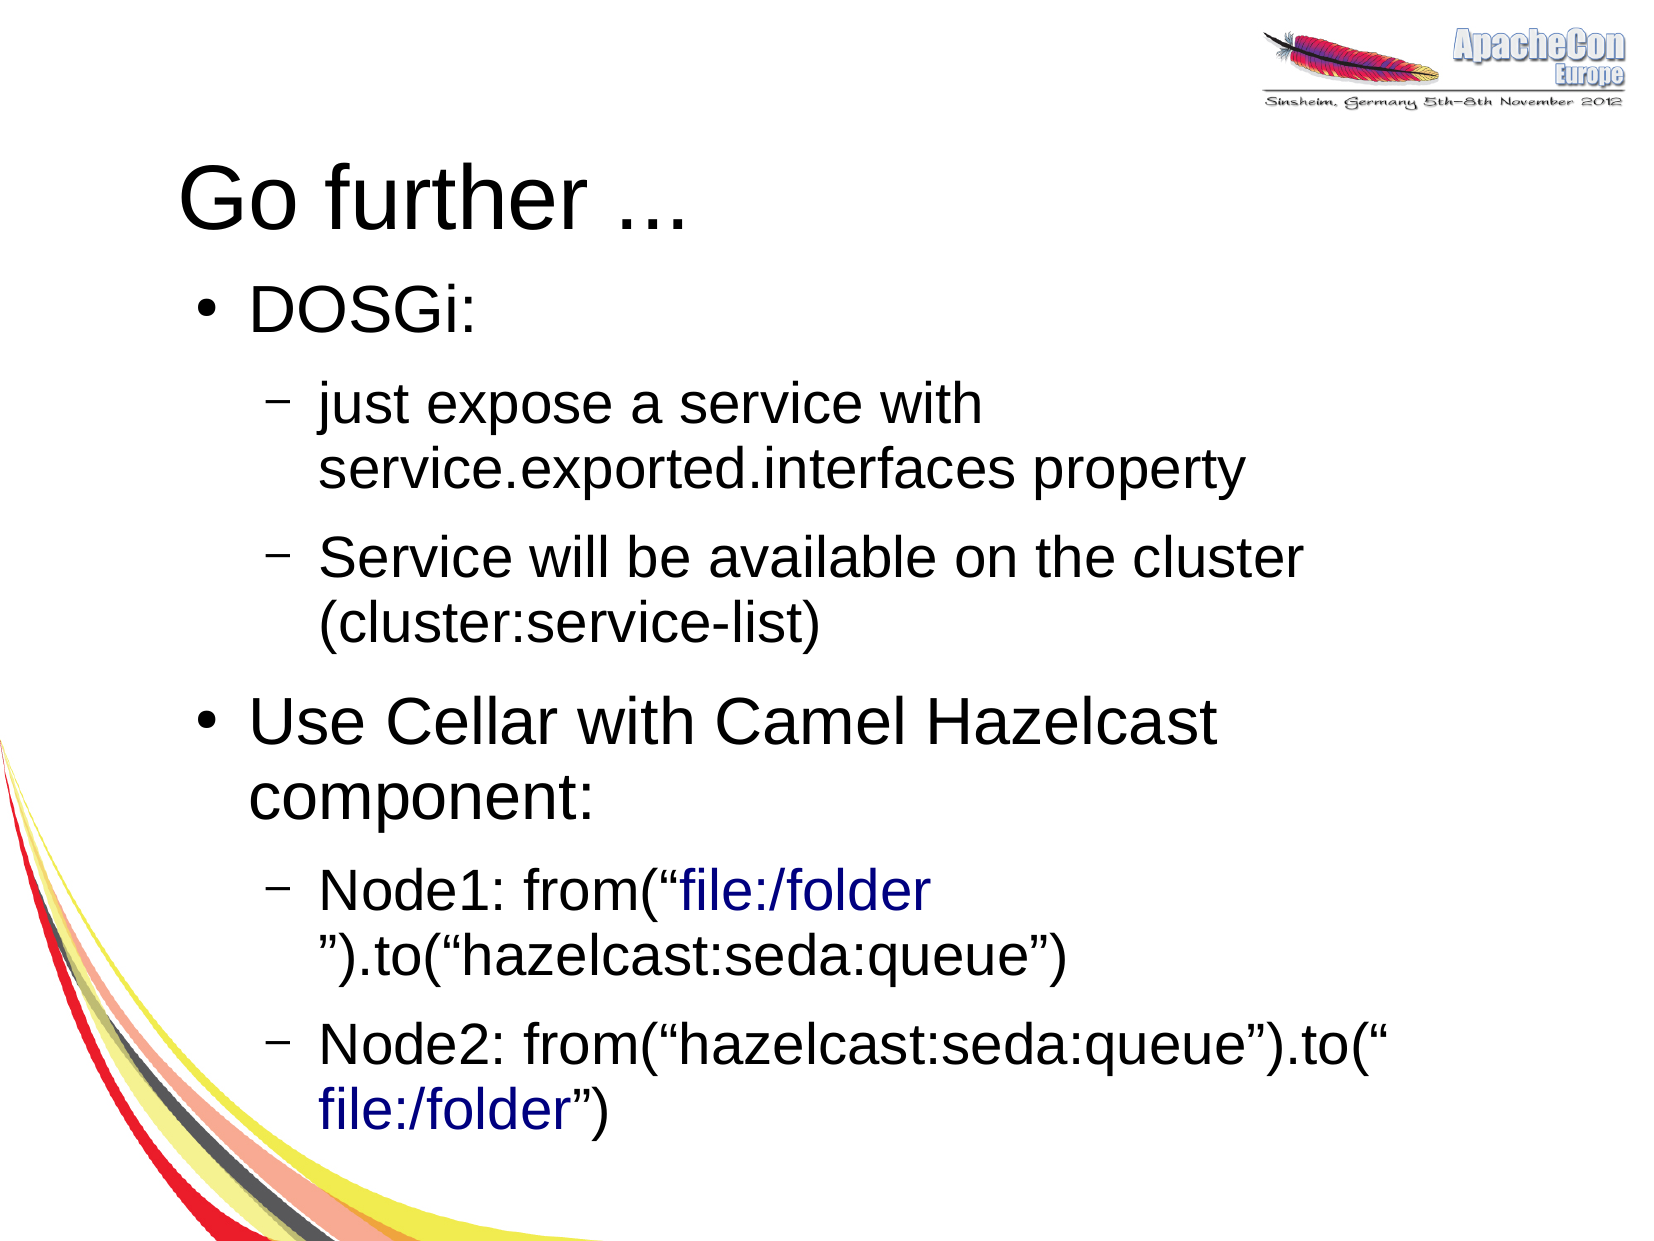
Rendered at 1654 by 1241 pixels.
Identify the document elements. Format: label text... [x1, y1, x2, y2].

list DOSGi: just expose a service with service.exported.interfaces property Service will be available on the cluster (cluster:service-list) Use Cellar with Camel Hazelcast component: Node1: from(“file:/folder”).to(“hazelcast:seda:queue”) Node2: from(“hazelcast:seda:queue”).to(“file:/folder”) [177, 271, 1536, 1143]
title Go further ... [177, 146, 1536, 250]
picture [0, 0, 1654, 1241]
